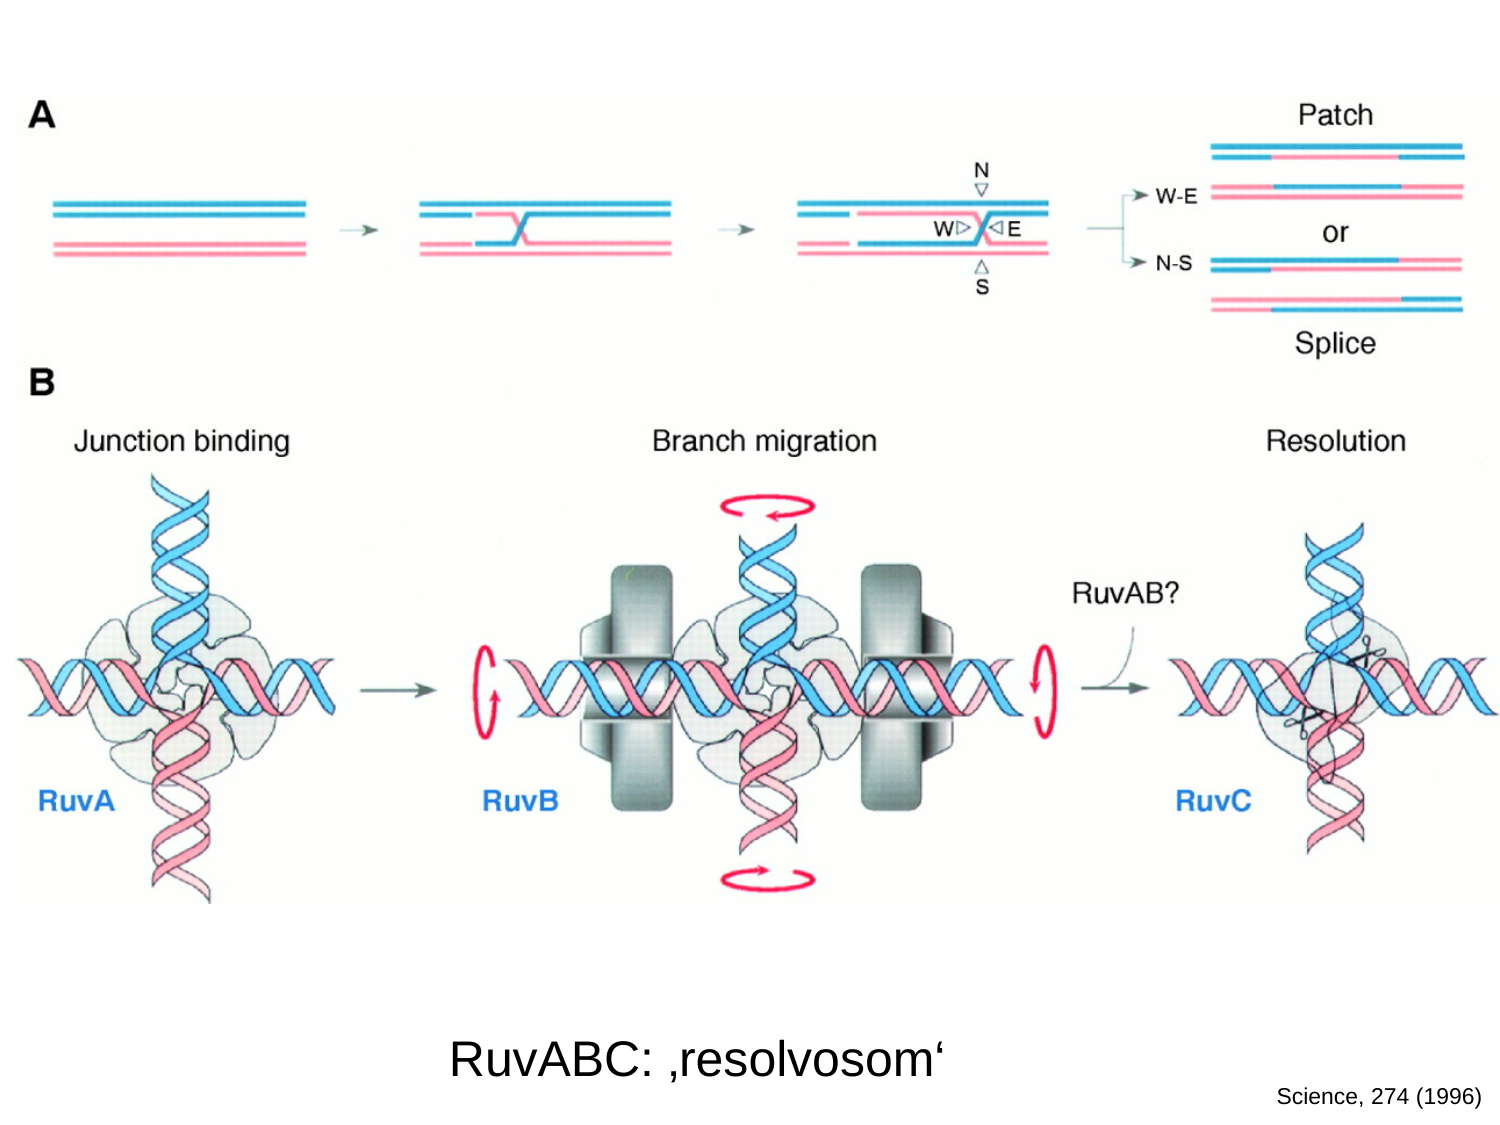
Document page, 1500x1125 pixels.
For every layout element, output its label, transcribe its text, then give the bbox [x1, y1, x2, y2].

text_box Science, 274 (1996) [1261, 1073, 1498, 1117]
text_box RuvABC: ‚resolvosom‘ [434, 1019, 961, 1095]
picture [13, 90, 1500, 904]
